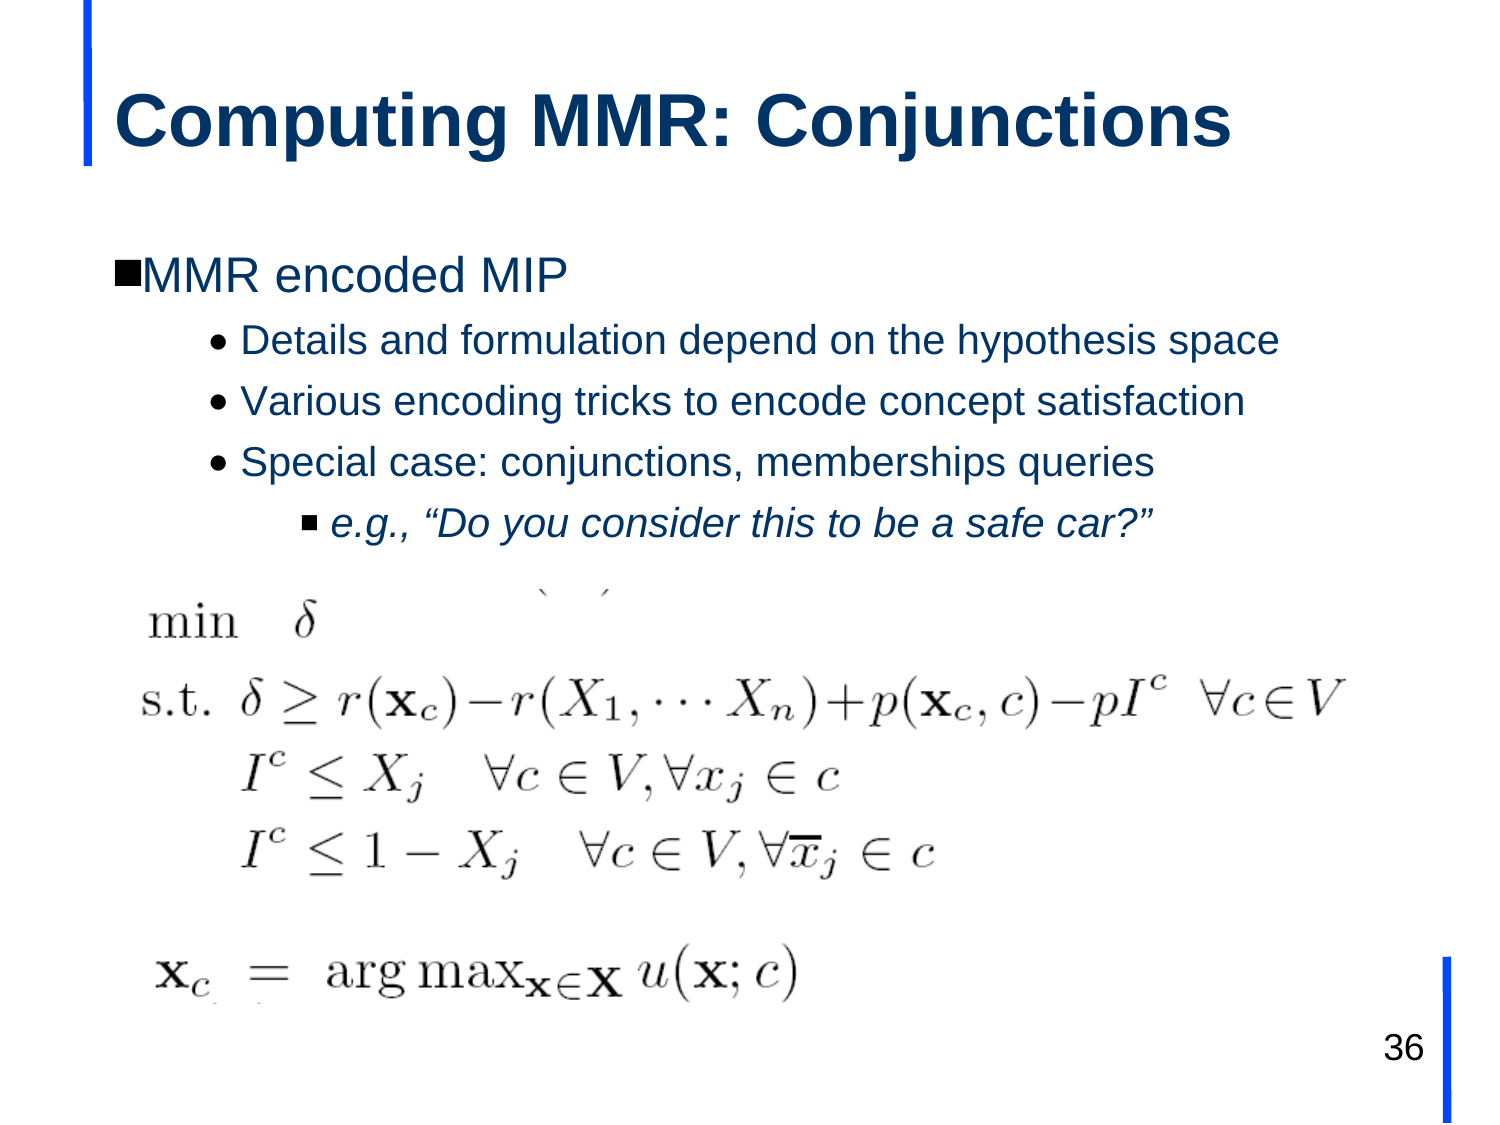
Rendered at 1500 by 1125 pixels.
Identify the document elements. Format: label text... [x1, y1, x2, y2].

title Computing MMR: Conjunctions [99, 24, 1438, 213]
picture [147, 939, 798, 1004]
picture [129, 589, 1355, 892]
list MMR encoded MIP Details and formulation depend on the hypothesis space Various encoding tricks to encode concept satisfaction Special case: conjunctions, memberships queries e.g., “Do you consider this to be a safe car?” [99, 237, 1438, 1022]
